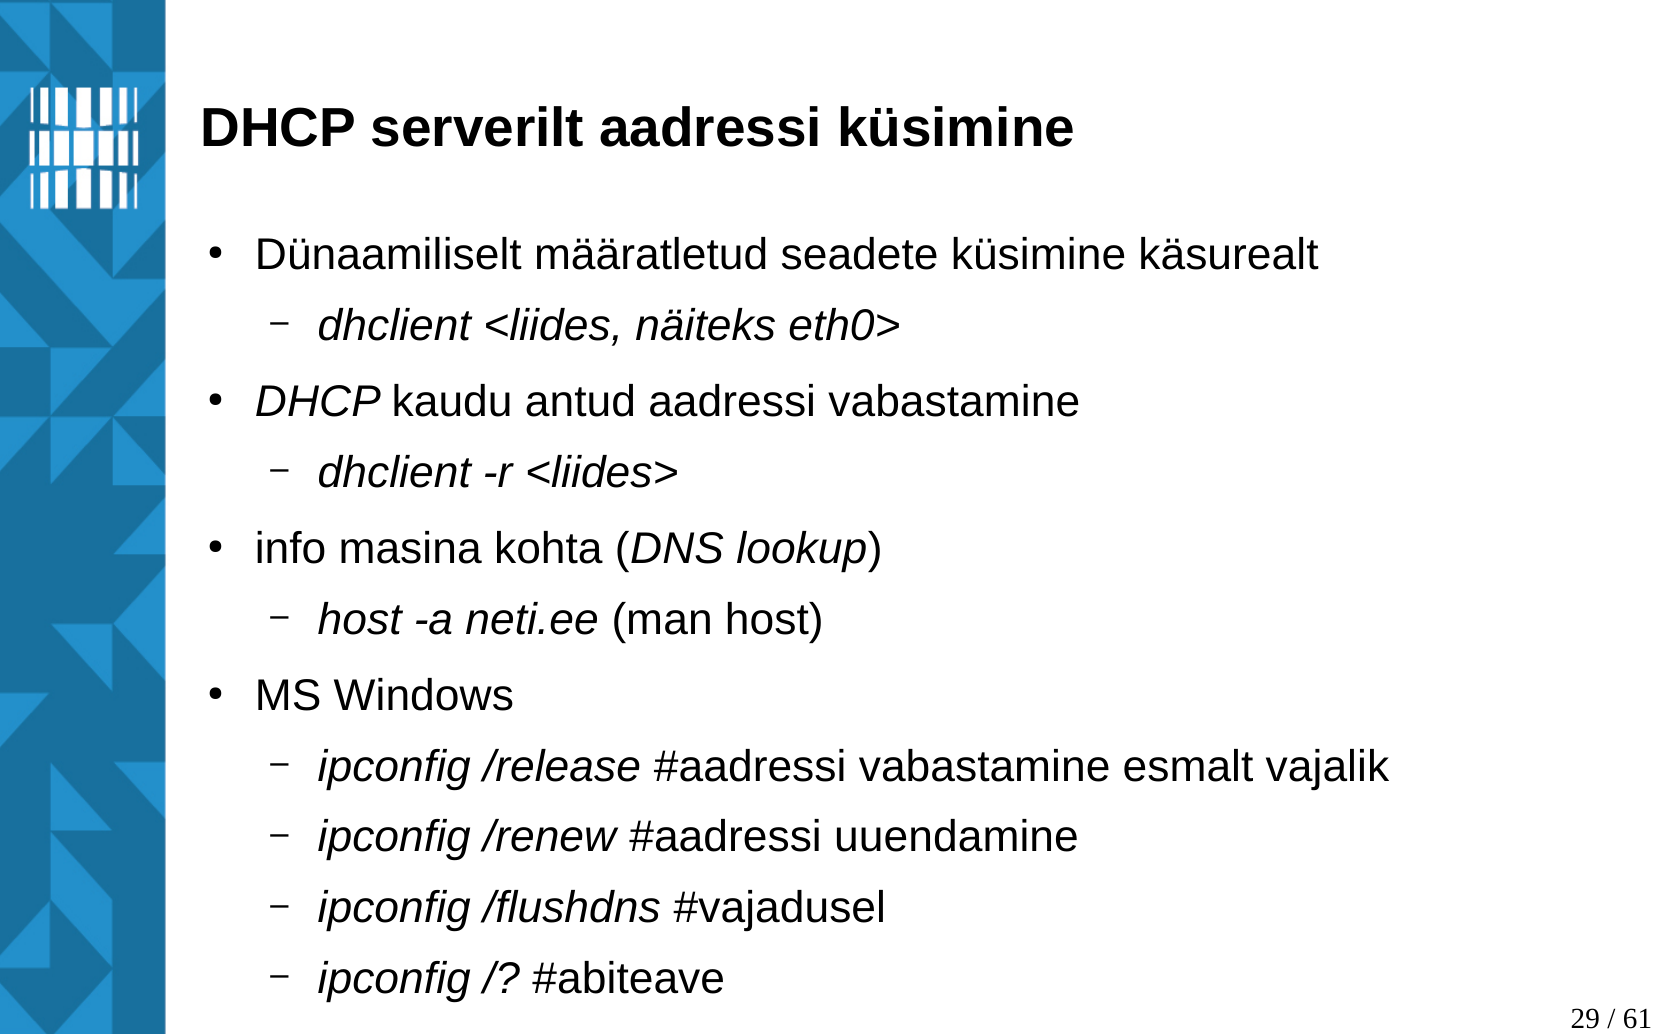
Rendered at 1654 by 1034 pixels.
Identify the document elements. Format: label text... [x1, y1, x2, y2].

list Dünaamiliselt määratletud seadete küsimine käsurealt dhclient <liides, näiteks eth0> DHCP kaudu antud aadressi vabastamine dhclient -r <liides> info masina kohta (DNS lookup) host -a neti.ee (man host) MS Windows ipconfig /release #aadressi vabastamine esmalt vajalik ipconfig /renew #aadressi uuendamine ipconfig /flushdns #vajadusel ipconfig /? #abiteave [191, 229, 1595, 1004]
title DHCP serverilt aadressi küsimine [200, 41, 1595, 214]
